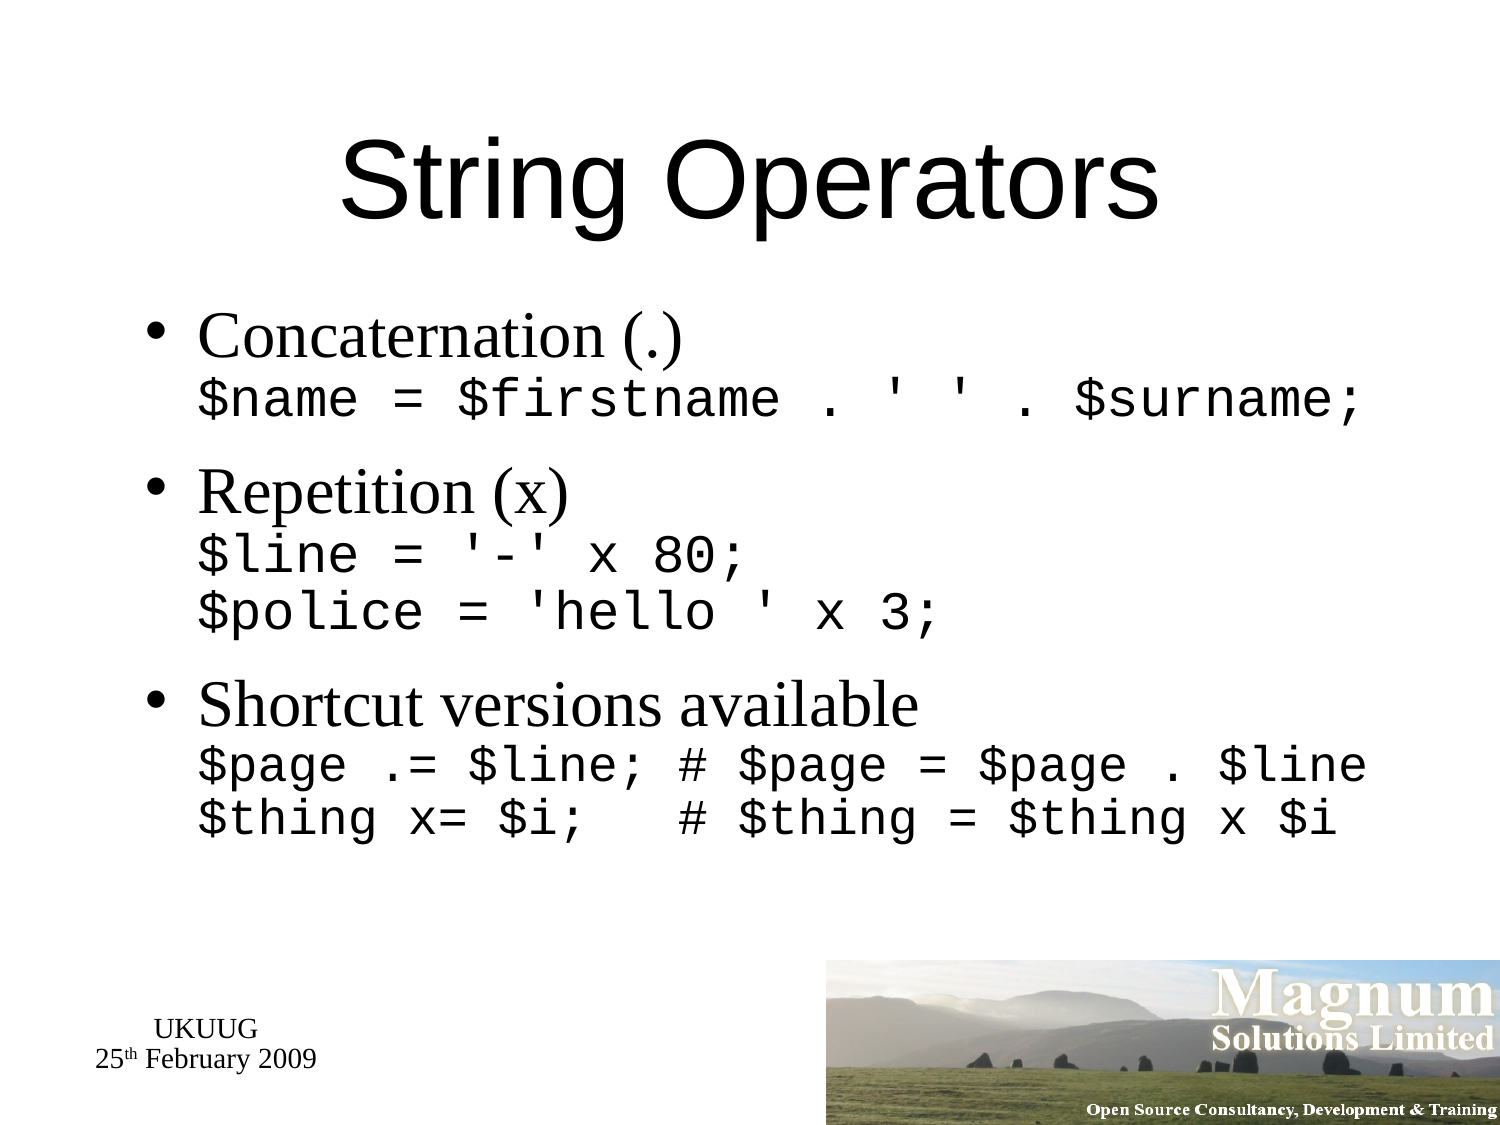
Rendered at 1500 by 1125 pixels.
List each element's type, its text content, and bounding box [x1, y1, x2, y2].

title String Operators [112, 62, 1388, 250]
picture [826, 960, 1500, 1125]
list Concaternation (.) $name = $firstname . ' ' . $surname; Repetition (x) $line = '-' x 80; $police = 'hello ' x 3; Shortcut versions available $page .= $line; # $page = $page . $line $thing x= $i; # $thing = $thing x $i [112, 295, 1388, 1013]
